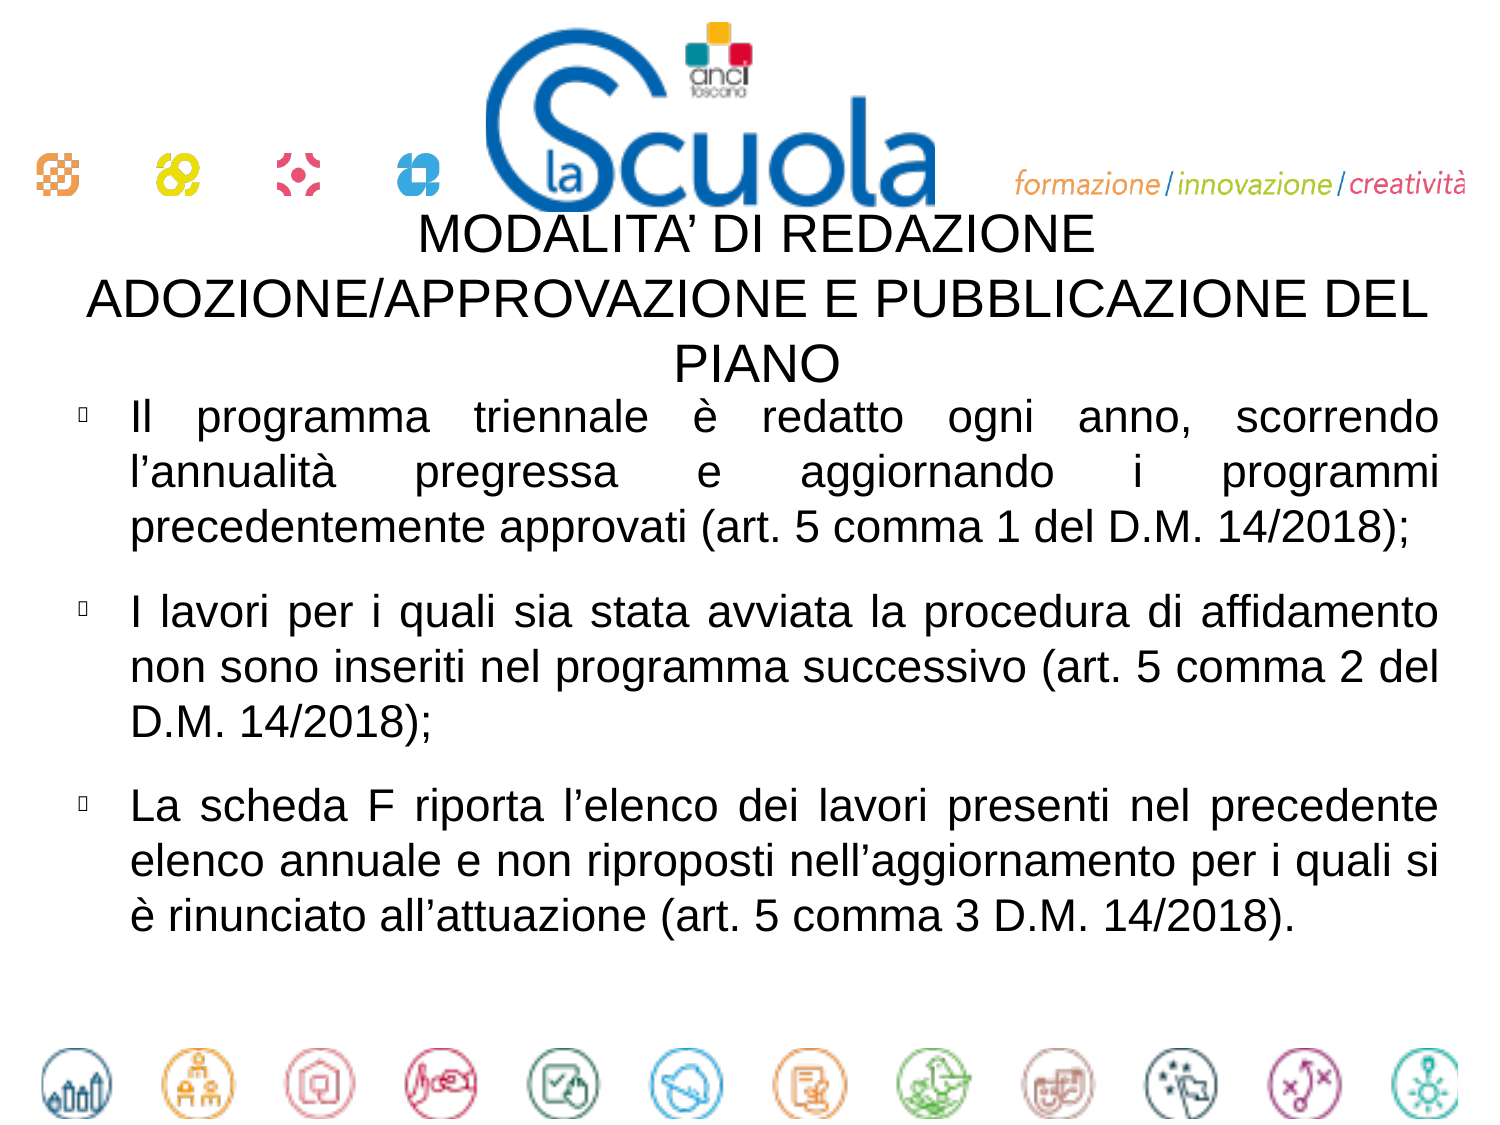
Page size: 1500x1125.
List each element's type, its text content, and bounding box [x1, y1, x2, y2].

text_box MODALITA’ DI REDAZIONE ADOZIONE/APPROVAZIONE E PUBBLICAZIONE DEL PIANO [82, 201, 1433, 386]
text_box Il programma triennale è redatto ogni anno, scorrendo l’annualità pregressa e aggiornando i programmi precedentemente approvati (art. 5 comma 1 del D.M. 14/2018); I lavori per i quali sia stata avviata la procedura di affidamento non sono inseriti nel programma successivo (art. 5 comma 2 del D.M. 14/2018); La scheda F riporta l’elenco dei lavori presenti nel precedente elenco annuale e non riproposti nell’aggiornamento per i quali si è rinunciato all’attuazione (art. 5 comma 3 D.M. 14/2018). [58, 386, 1441, 1040]
